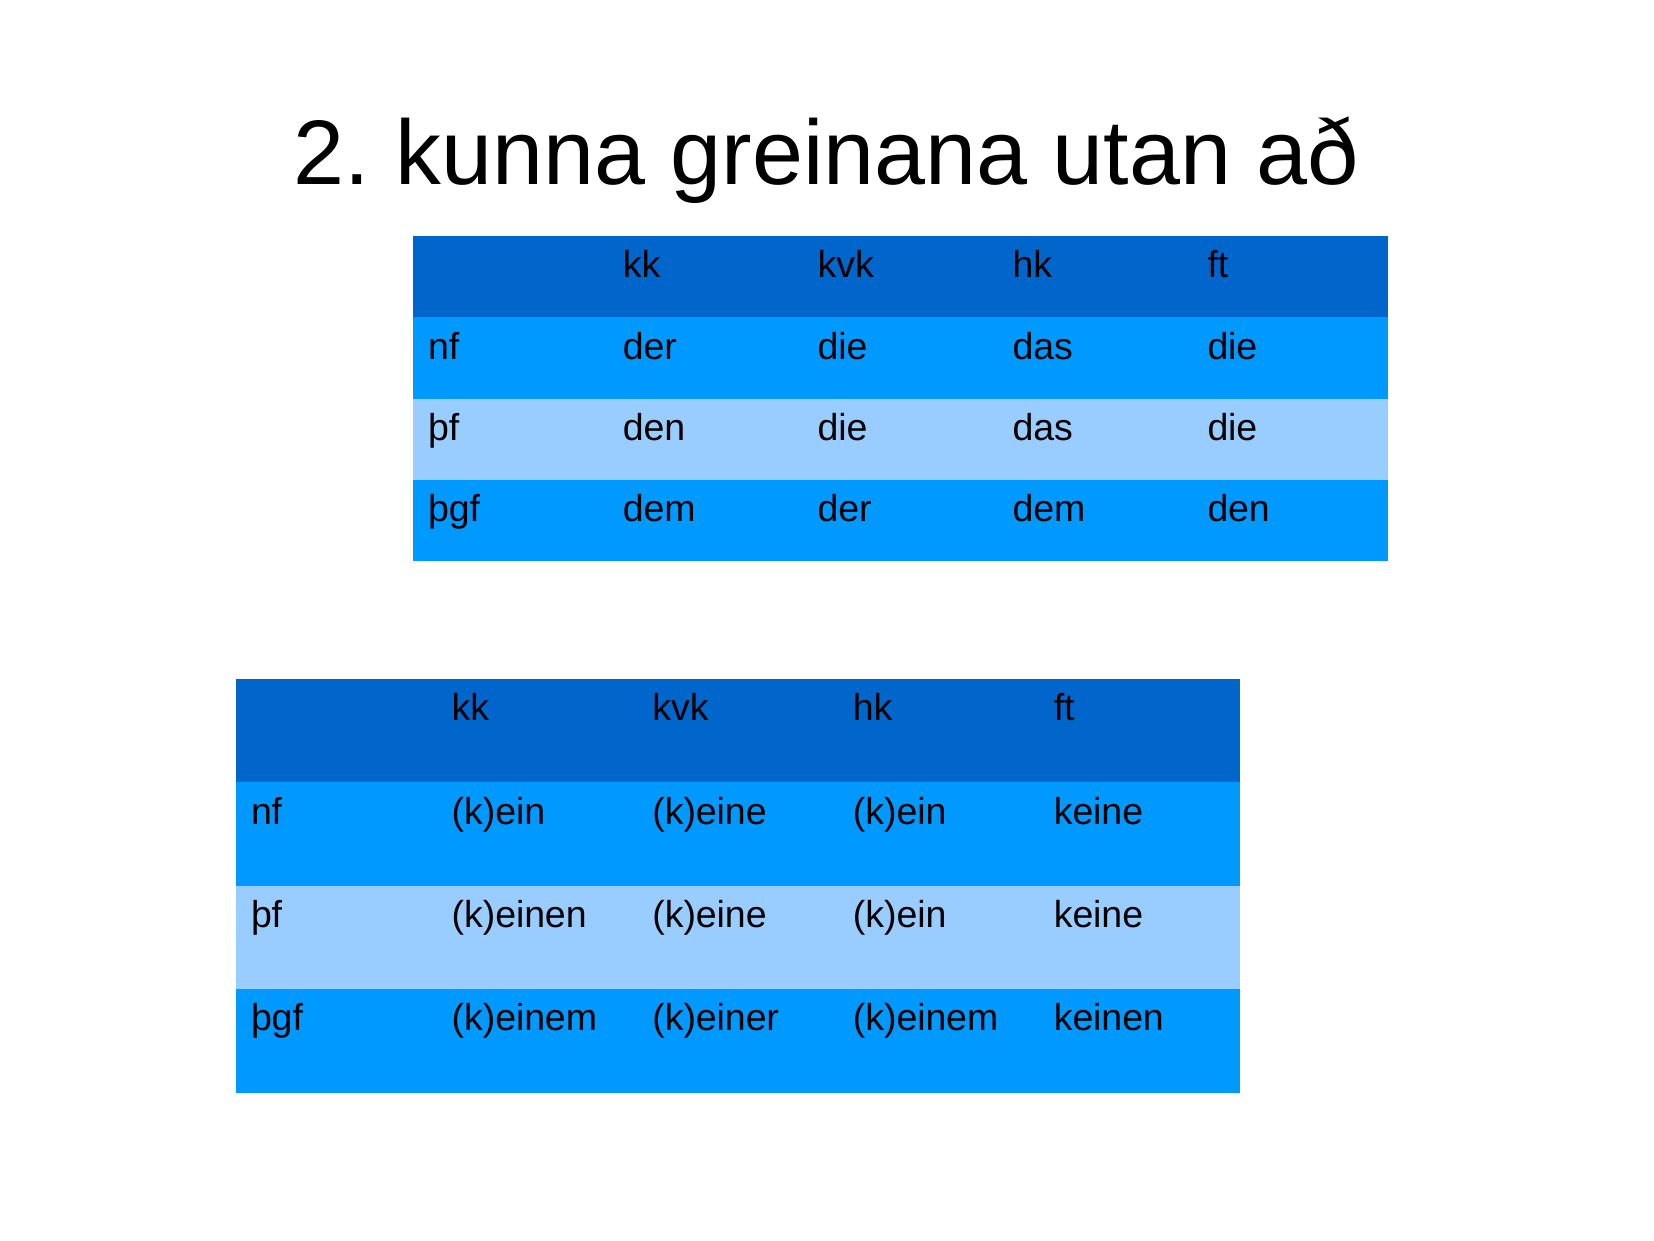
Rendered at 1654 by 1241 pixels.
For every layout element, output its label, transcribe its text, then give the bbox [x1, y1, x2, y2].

table_header [236, 679, 437, 782]
table_header kk [608, 236, 803, 317]
table_cell keinen [1039, 989, 1240, 1093]
table_header kvk [803, 236, 998, 317]
table_header hk [838, 679, 1039, 782]
table_cell die [1193, 399, 1388, 480]
table_header ft [1193, 236, 1388, 317]
table_cell die [803, 317, 998, 399]
table_cell keine [1039, 886, 1240, 989]
table_cell (k)einer [638, 989, 838, 1093]
table_header kk [437, 679, 638, 782]
table_cell dem [998, 480, 1193, 561]
table_cell dem [608, 480, 803, 561]
table_cell die [803, 399, 998, 480]
table_cell (k)eine [638, 886, 838, 989]
table_cell das [998, 399, 1193, 480]
table_cell (k)einem [437, 989, 638, 1093]
table_cell nf [413, 317, 608, 399]
table_cell nf [236, 782, 437, 886]
table_cell þf [236, 886, 437, 989]
table_cell keine [1039, 782, 1240, 886]
table_cell þgf [236, 989, 437, 1093]
table_cell (k)ein [838, 886, 1039, 989]
table_cell (k)einen [437, 886, 638, 989]
table_cell das [998, 317, 1193, 399]
table_cell þgf [413, 480, 608, 561]
table_cell der [608, 317, 803, 399]
text_box [82, 297, 1571, 1102]
table_cell þf [413, 399, 608, 480]
title 2. kunna greinana utan að [82, 56, 1571, 250]
table_cell (k)eine [638, 782, 838, 886]
table_cell den [608, 399, 803, 480]
table_cell (k)ein [838, 782, 1039, 886]
table_cell der [803, 480, 998, 561]
table_header kvk [638, 679, 838, 782]
table_cell (k)einem [838, 989, 1039, 1093]
table_header ft [1039, 679, 1240, 782]
table_cell (k)ein [437, 782, 638, 886]
table_cell die [1193, 317, 1388, 399]
table_header hk [998, 236, 1193, 317]
table_cell den [1193, 480, 1388, 561]
table_header [413, 236, 608, 317]
